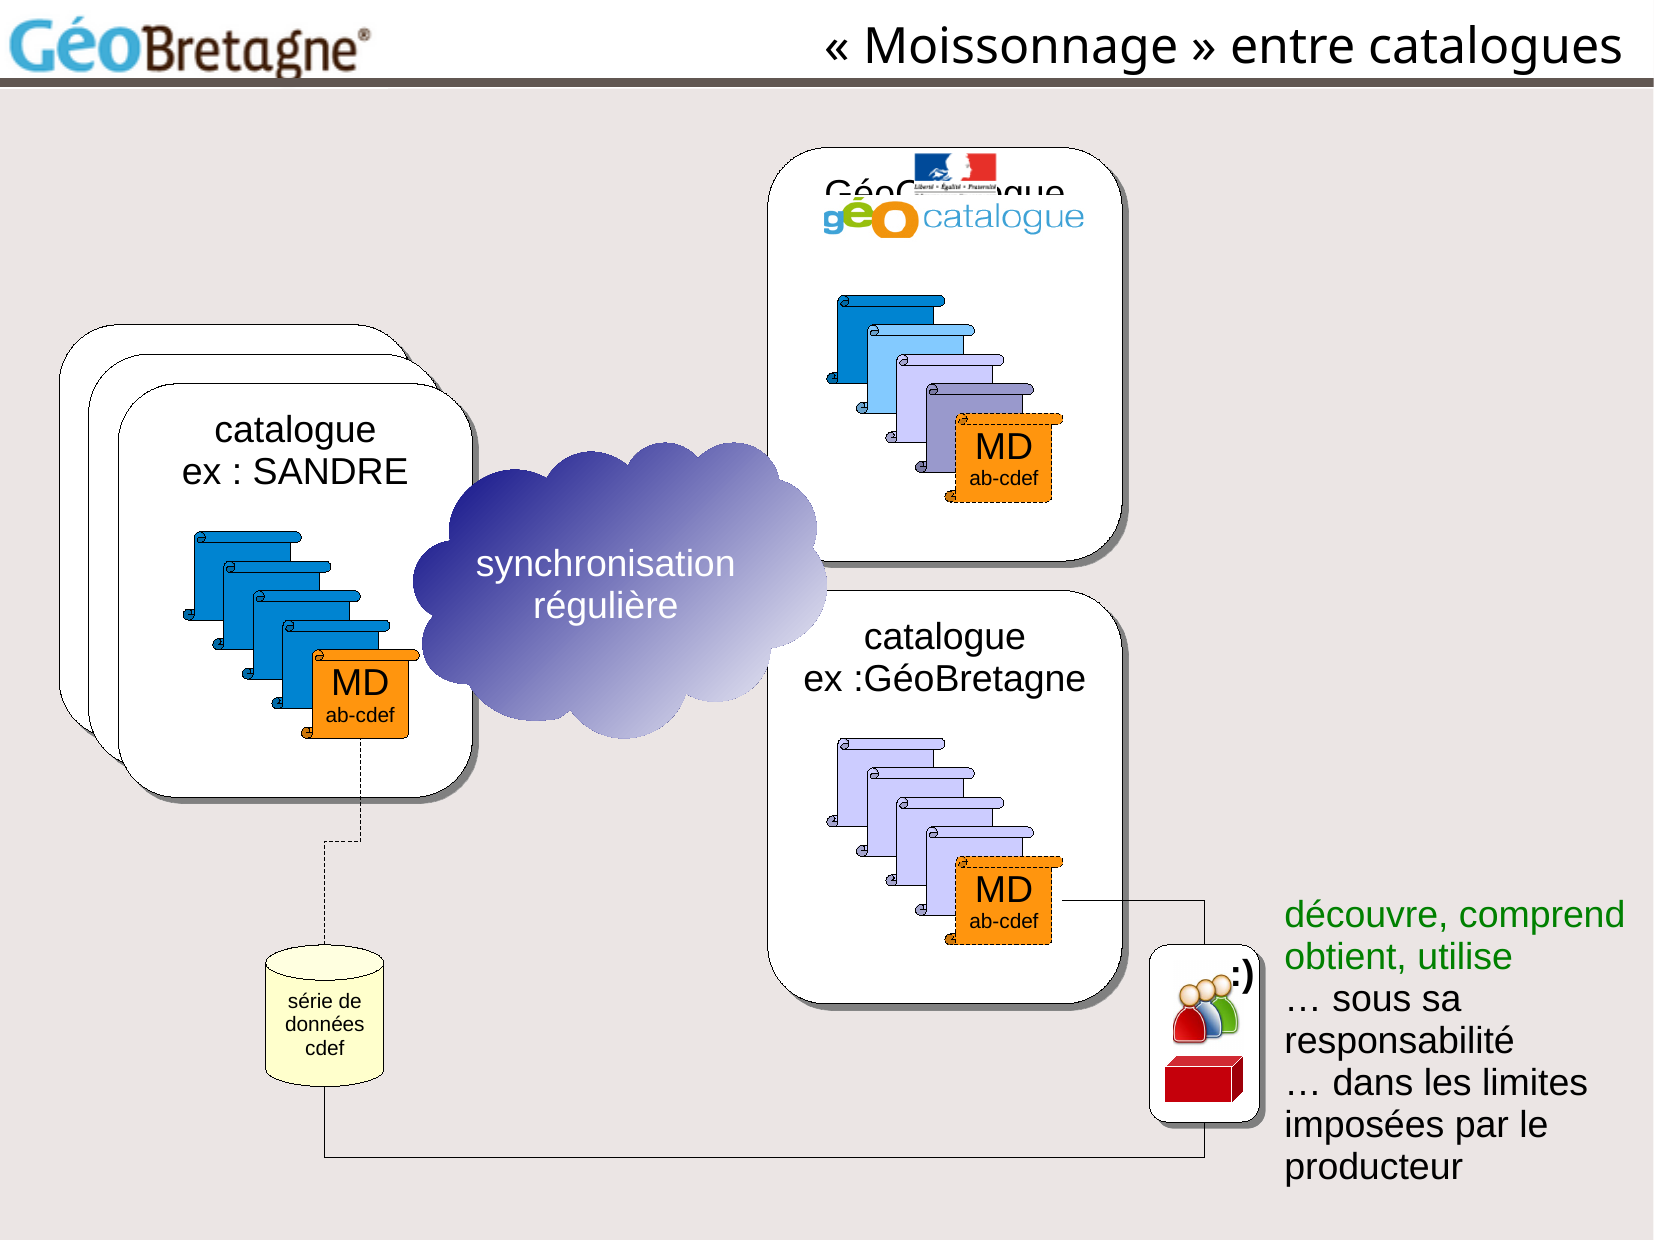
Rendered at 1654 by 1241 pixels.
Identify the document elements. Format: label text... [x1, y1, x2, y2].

picture [818, 153, 1115, 243]
text_box découvre, comprend obtient, utilise … sous sa responsabilité … dans les limites imposées par le producteur [1269, 885, 1654, 1237]
picture [0, 0, 383, 78]
title « Moissonnage » entre catalogues [383, 0, 1625, 89]
picture [1173, 960, 1244, 1057]
text_box MD ab-cdef [951, 413, 1052, 503]
text_box [826, 295, 1034, 473]
text_box [59, 324, 438, 763]
text_box [183, 531, 390, 709]
text_box GéoCatalogue [767, 147, 1123, 562]
text_box MD ab-cdef [320, 649, 420, 661]
text_box synchronisation régulière [413, 442, 827, 739]
text_box catalogue ex :GéoBretagne [767, 590, 1123, 1004]
text_box :) [1214, 944, 1269, 1002]
text_box MD ab-cdef [951, 856, 1052, 945]
text_box MD ab-cdef [964, 413, 1064, 425]
text_box catalogue ex : SANDRE [118, 383, 473, 798]
text_box série de données cdef [265, 964, 384, 1087]
text_box [1149, 944, 1260, 1123]
text_box [826, 738, 1034, 916]
text_box MD ab-cdef [308, 649, 409, 739]
text_box MD ab-cdef [965, 856, 1064, 868]
